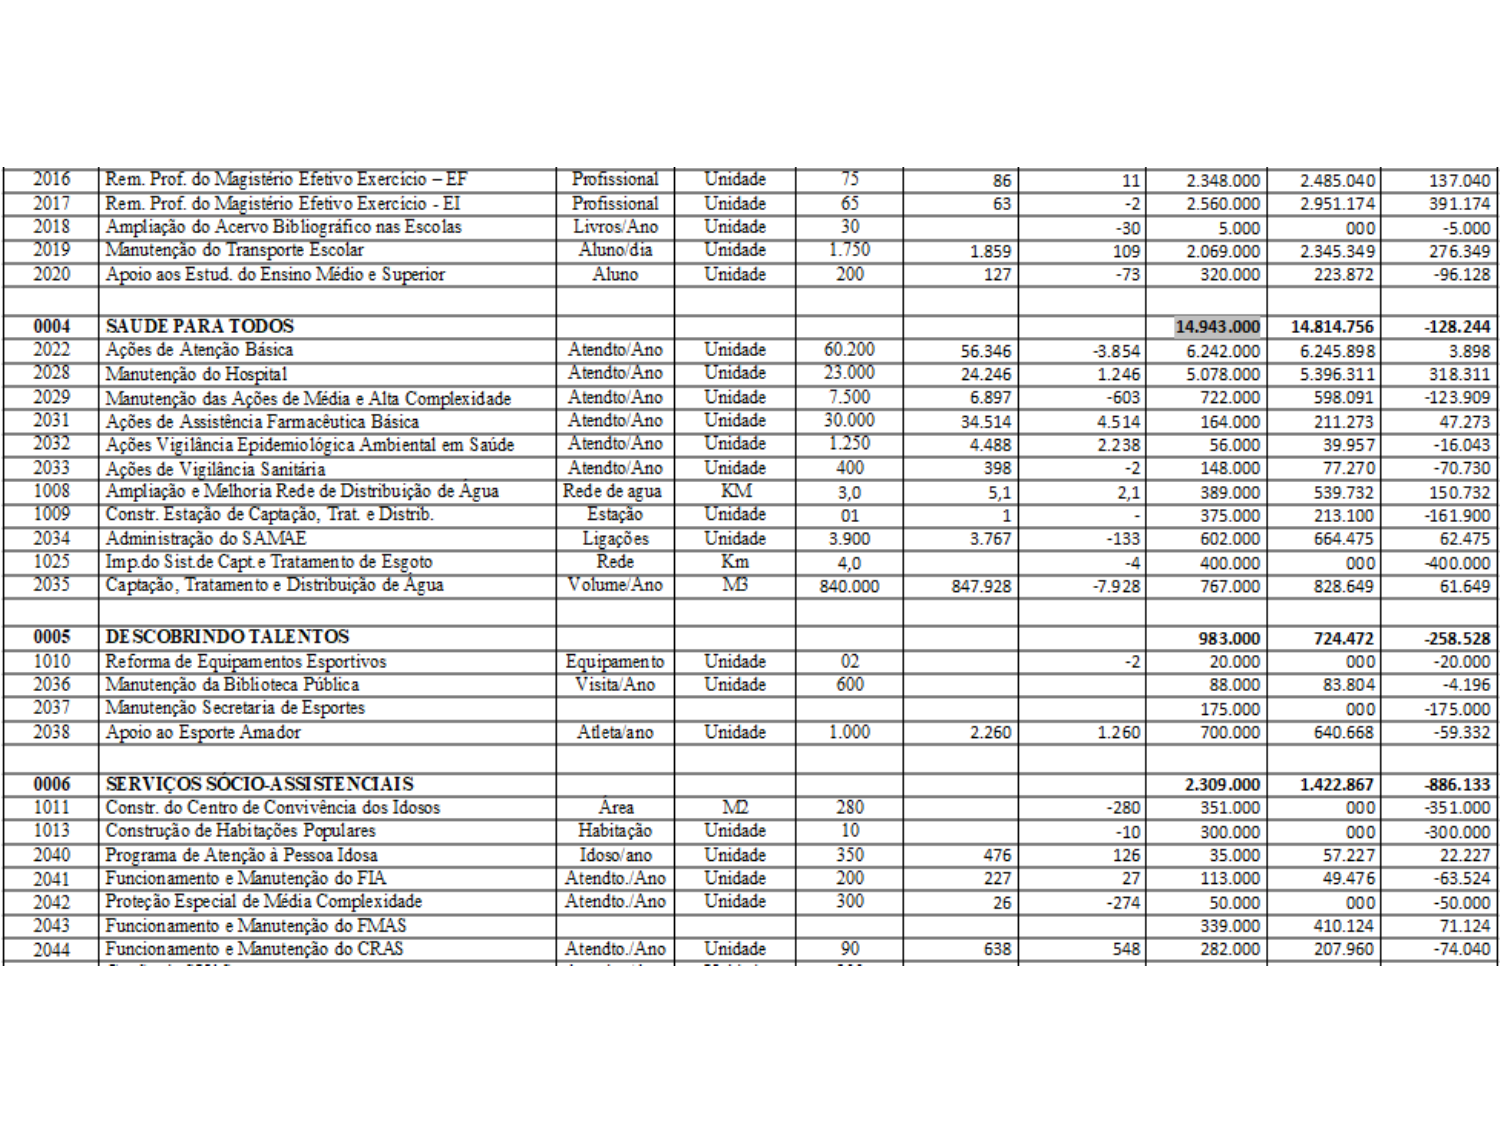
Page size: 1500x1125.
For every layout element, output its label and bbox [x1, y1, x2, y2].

picture [0, 167, 1500, 966]
